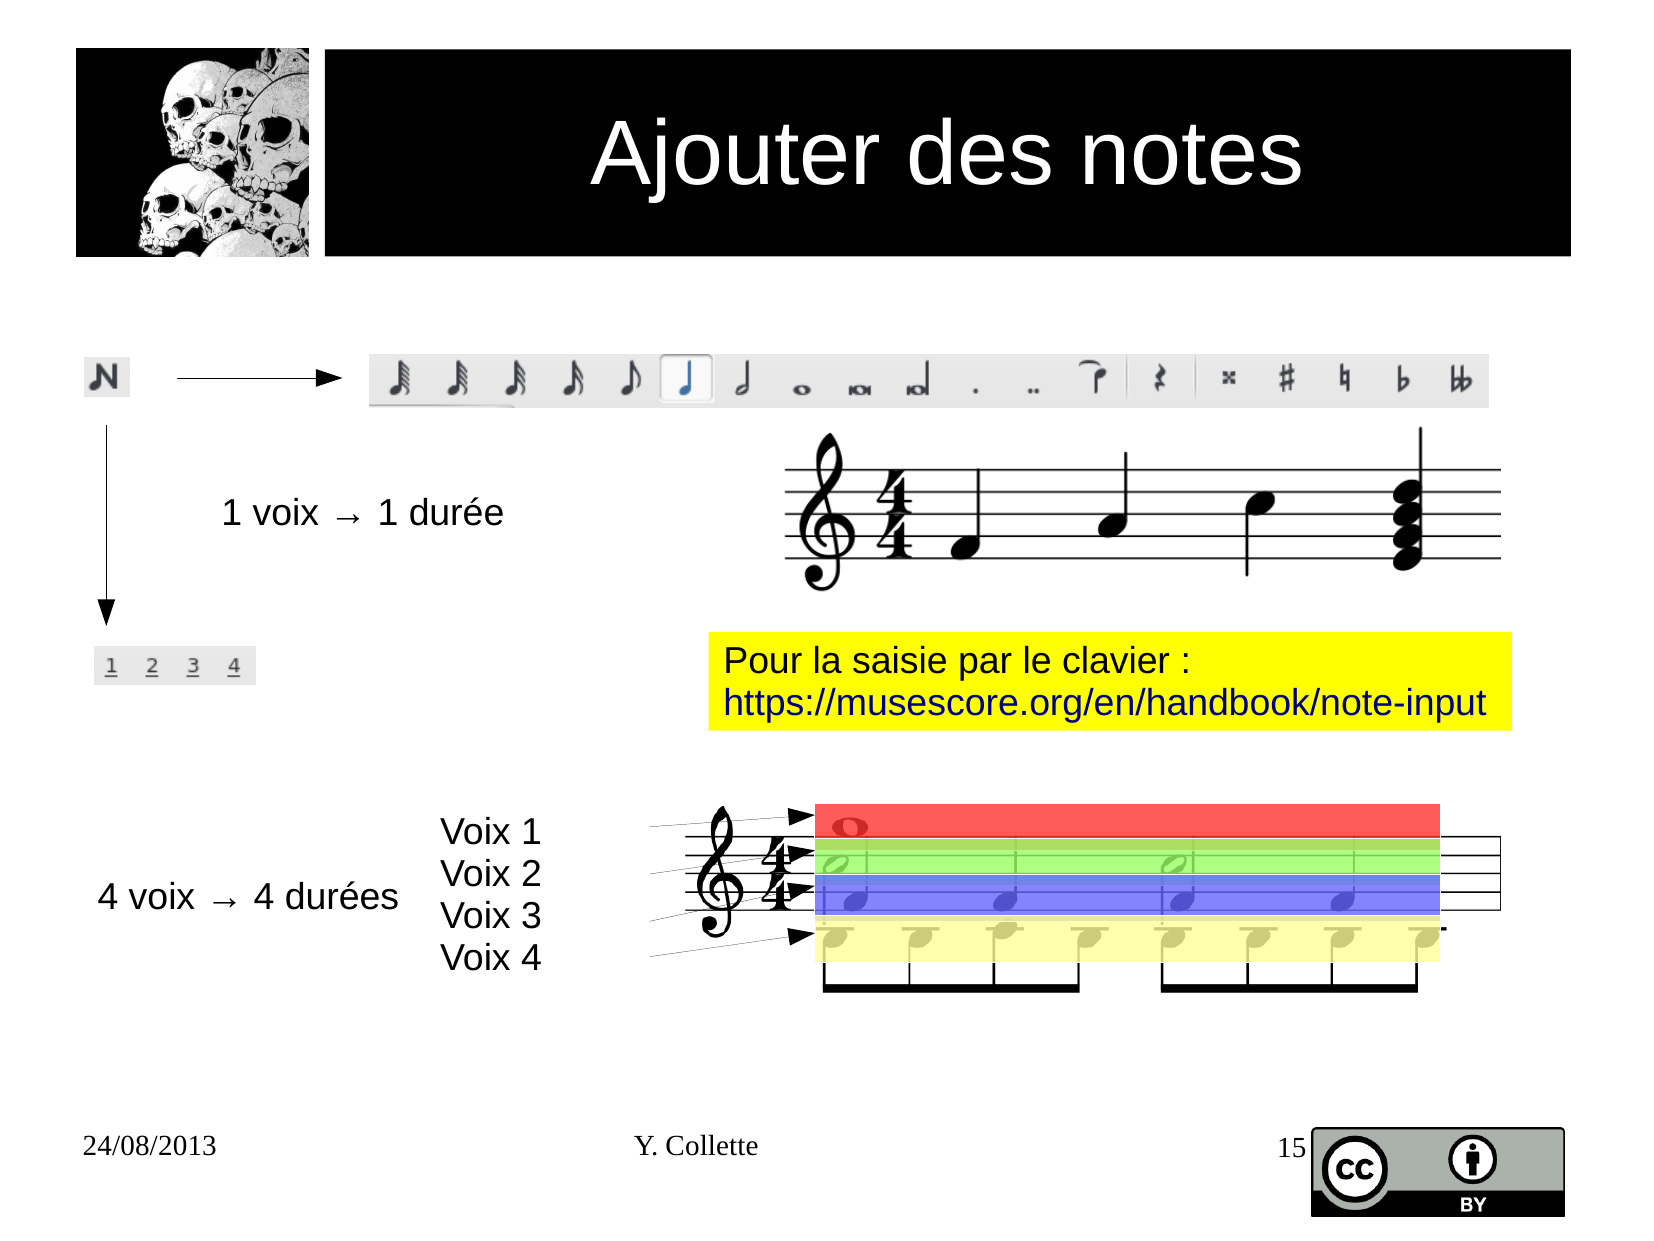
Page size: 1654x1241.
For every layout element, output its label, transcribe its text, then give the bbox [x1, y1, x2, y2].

picture [673, 816, 814, 870]
picture [673, 887, 814, 953]
picture [94, 646, 256, 686]
text_box Voix 1 Voix 2 Voix 3 Voix 4 [425, 803, 579, 986]
picture [673, 791, 1501, 1029]
picture [771, 415, 1501, 604]
picture [84, 357, 130, 397]
picture [673, 852, 814, 915]
text_box Pour la saisie par le clavier : https://musescore.org/en/handbook/note-input [708, 631, 1512, 731]
text_box [814, 803, 1441, 963]
text_box 4 voix → 4 durées [82, 868, 426, 925]
picture [1311, 1127, 1565, 1217]
title Ajouter des notes [324, 49, 1571, 257]
picture [76, 48, 309, 257]
picture [369, 354, 1489, 408]
text_box 1 voix → 1 durée [206, 484, 550, 542]
